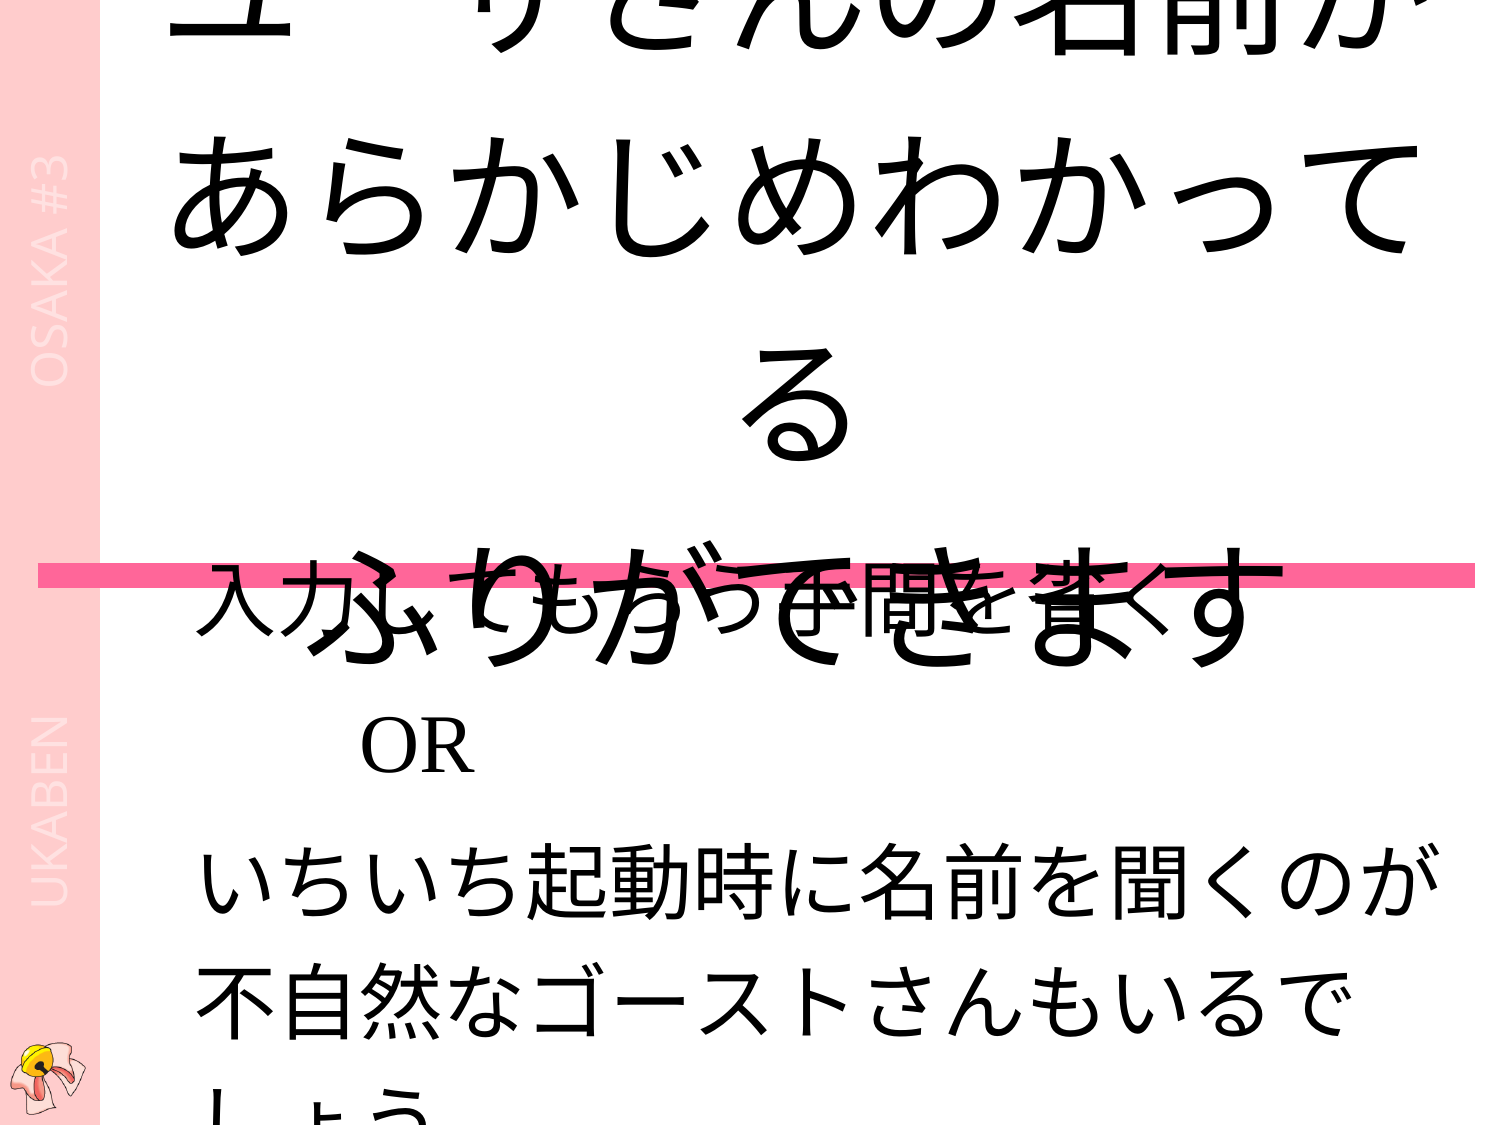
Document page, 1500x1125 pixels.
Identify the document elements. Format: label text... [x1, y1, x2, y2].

title ユーザさんの名前が あらかじめわかってる ふりができます [118, 50, 1477, 532]
picture [10, 1042, 86, 1115]
subtitle 入力してもらう手間を省く OR いちいち起動時に名前を聞くのが 不自然なゴーストさんもいるでしょう [118, 620, 1477, 1093]
